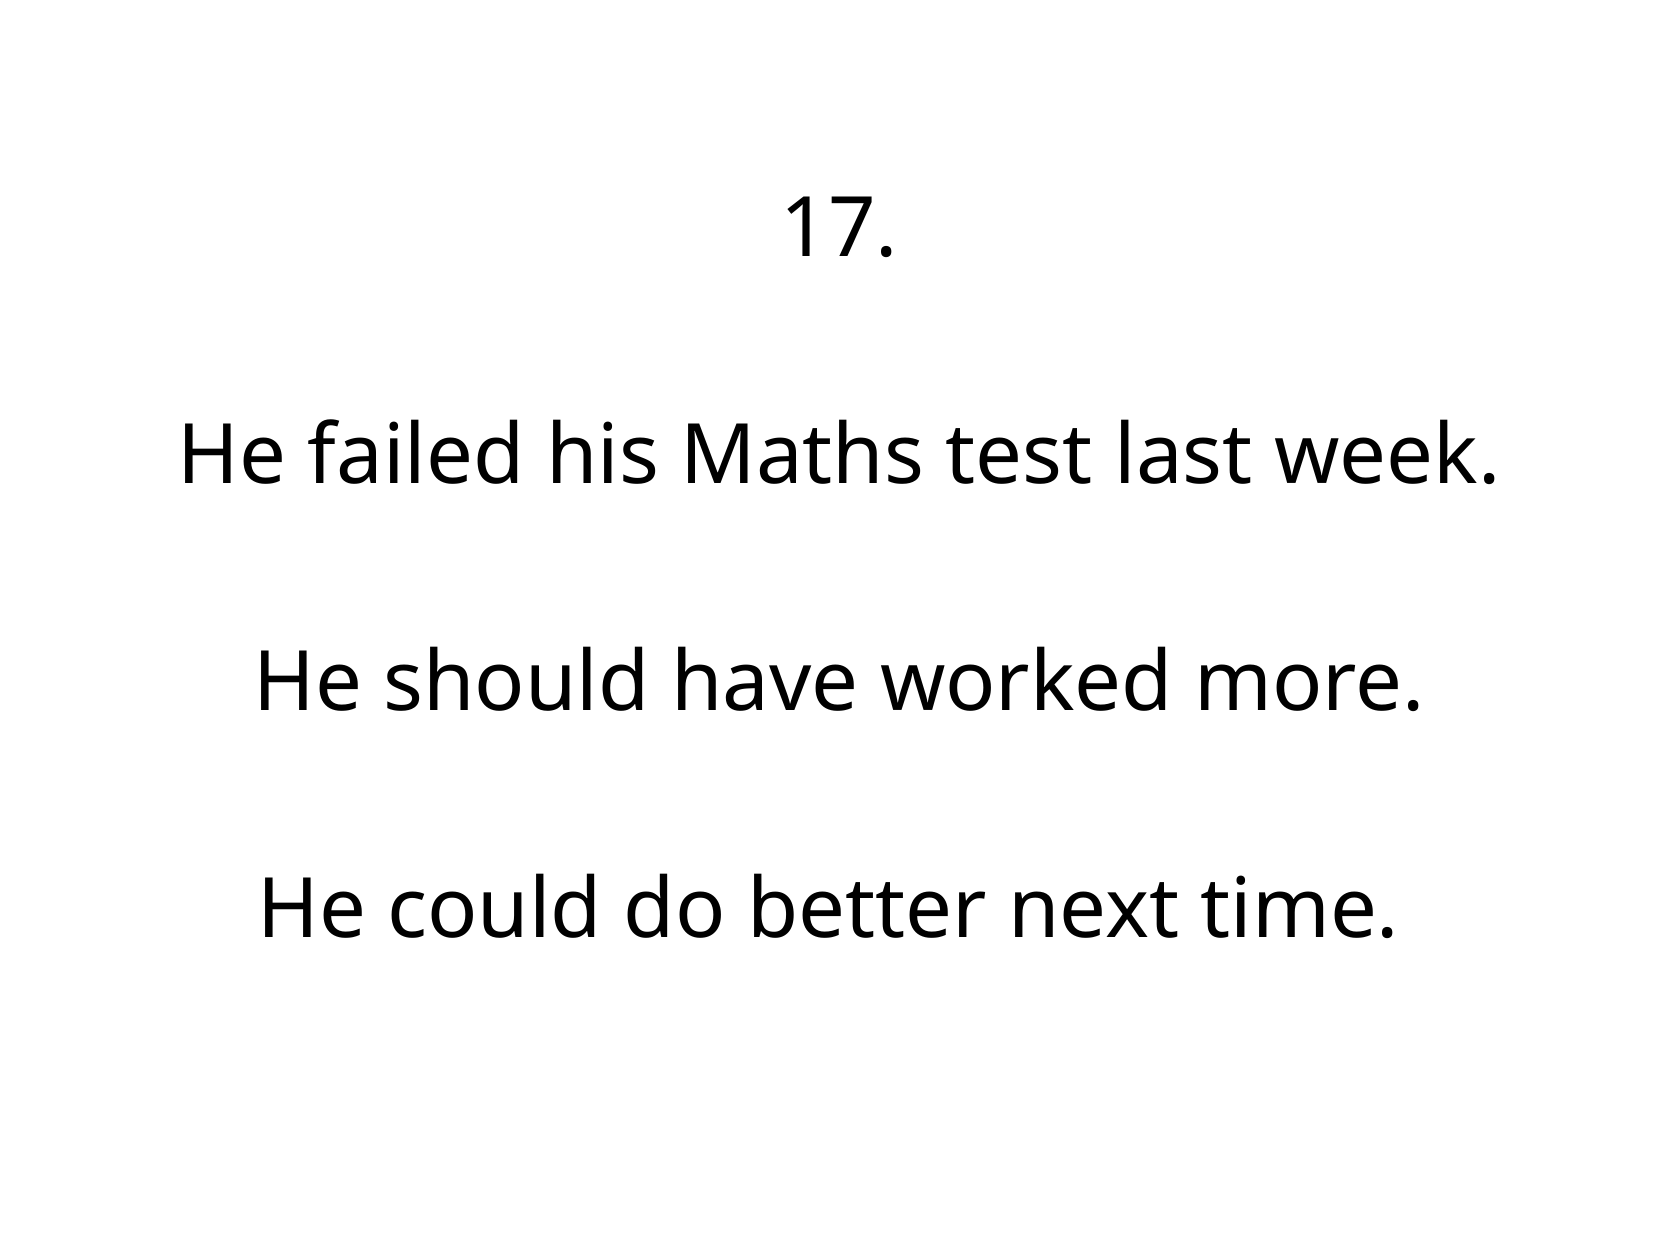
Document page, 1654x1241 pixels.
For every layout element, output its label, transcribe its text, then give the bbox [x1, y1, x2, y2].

text_box 17. He failed his Maths test last week. He should have worked more. He could do better next time. [59, 35, 1642, 1225]
